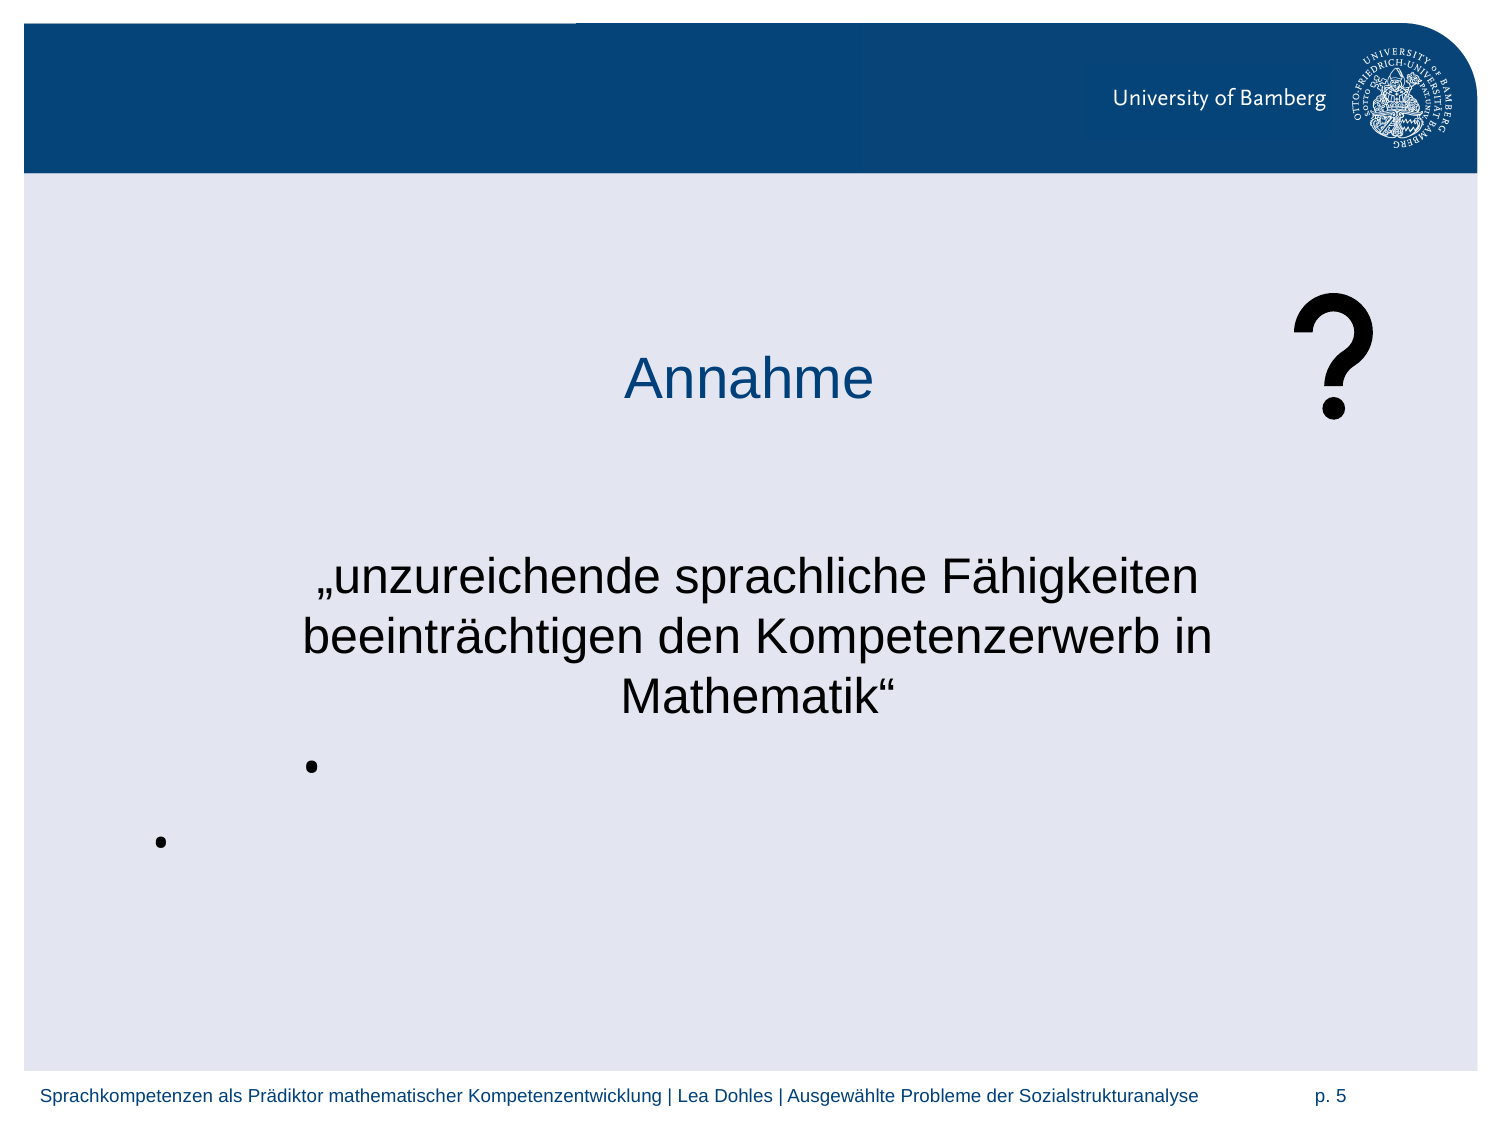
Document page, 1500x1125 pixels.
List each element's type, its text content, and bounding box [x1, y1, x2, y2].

picture [1258, 281, 1409, 432]
list „unzureichende sprachliche Fähigkeiten beeinträchtigen den Kompetenzerwerb in Mathematik“ [137, 399, 1363, 983]
title Annahme [137, 281, 1258, 399]
